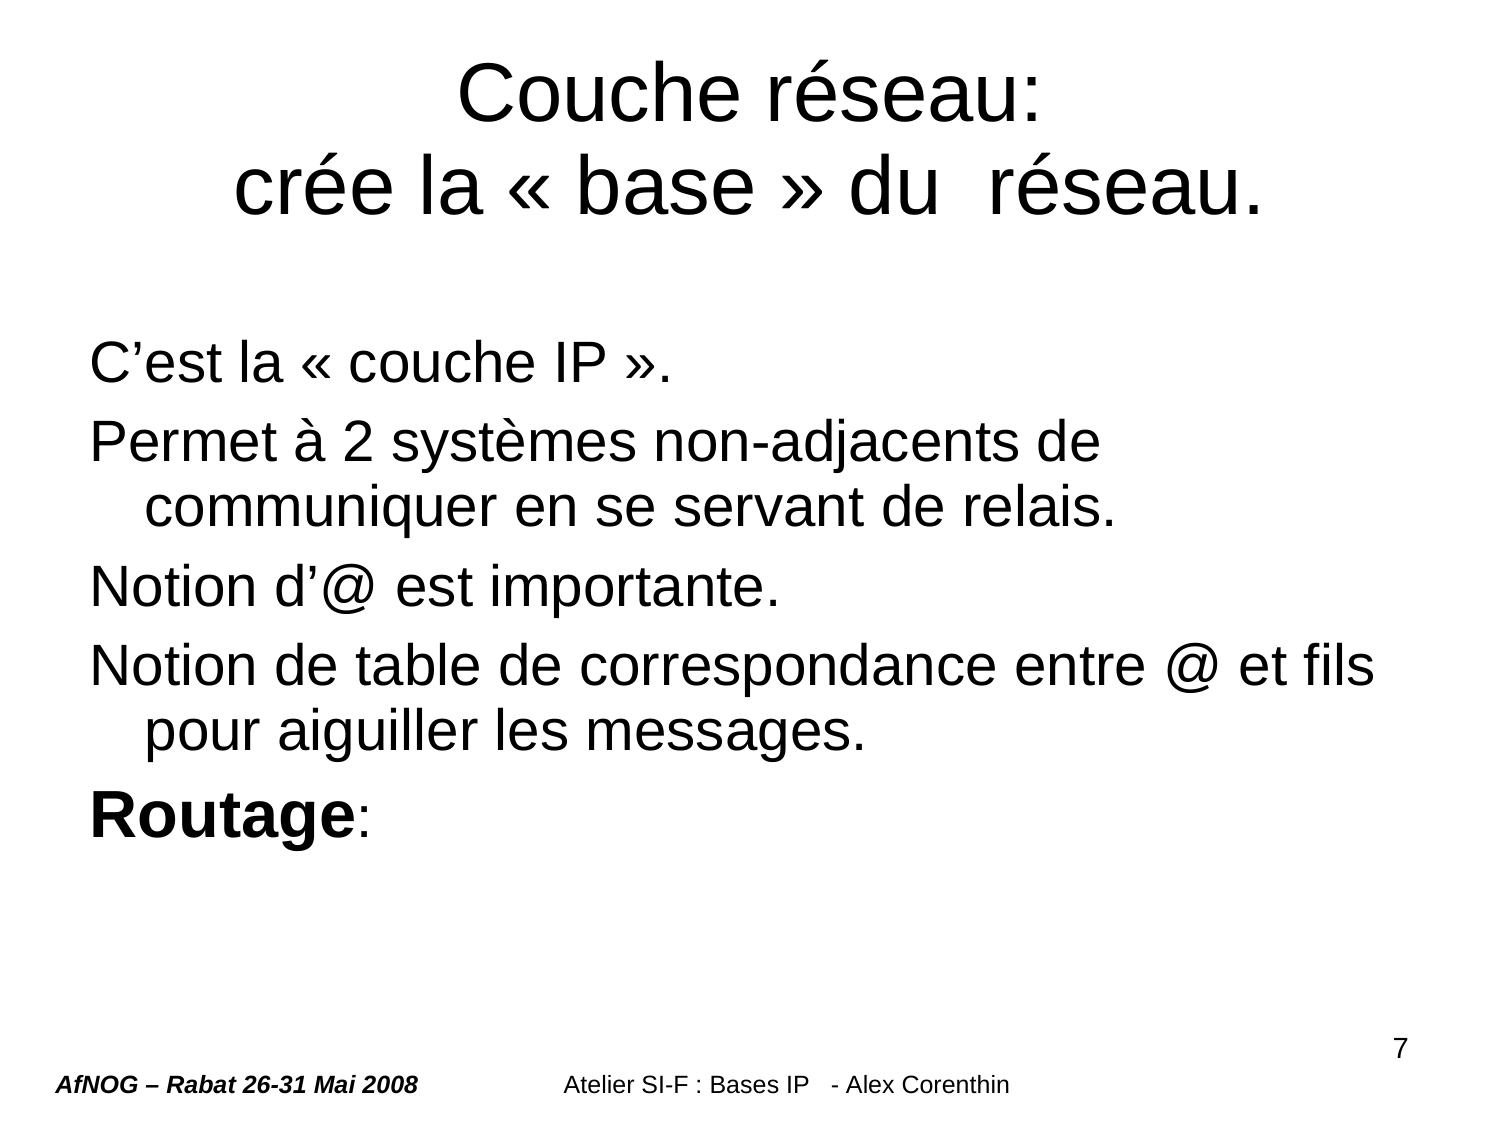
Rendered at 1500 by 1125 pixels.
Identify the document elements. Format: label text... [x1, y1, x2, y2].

title Couche réseau: crée la « base » du réseau. [75, 31, 1426, 247]
list C’est la « couche IP ». Permet à 2 systèmes non-adjacents de communiquer en se servant de relais. Notion d’@ est importante. Notion de table de correspondance entre @ et fils pour aiguiller les messages. Routage: [75, 321, 1426, 953]
